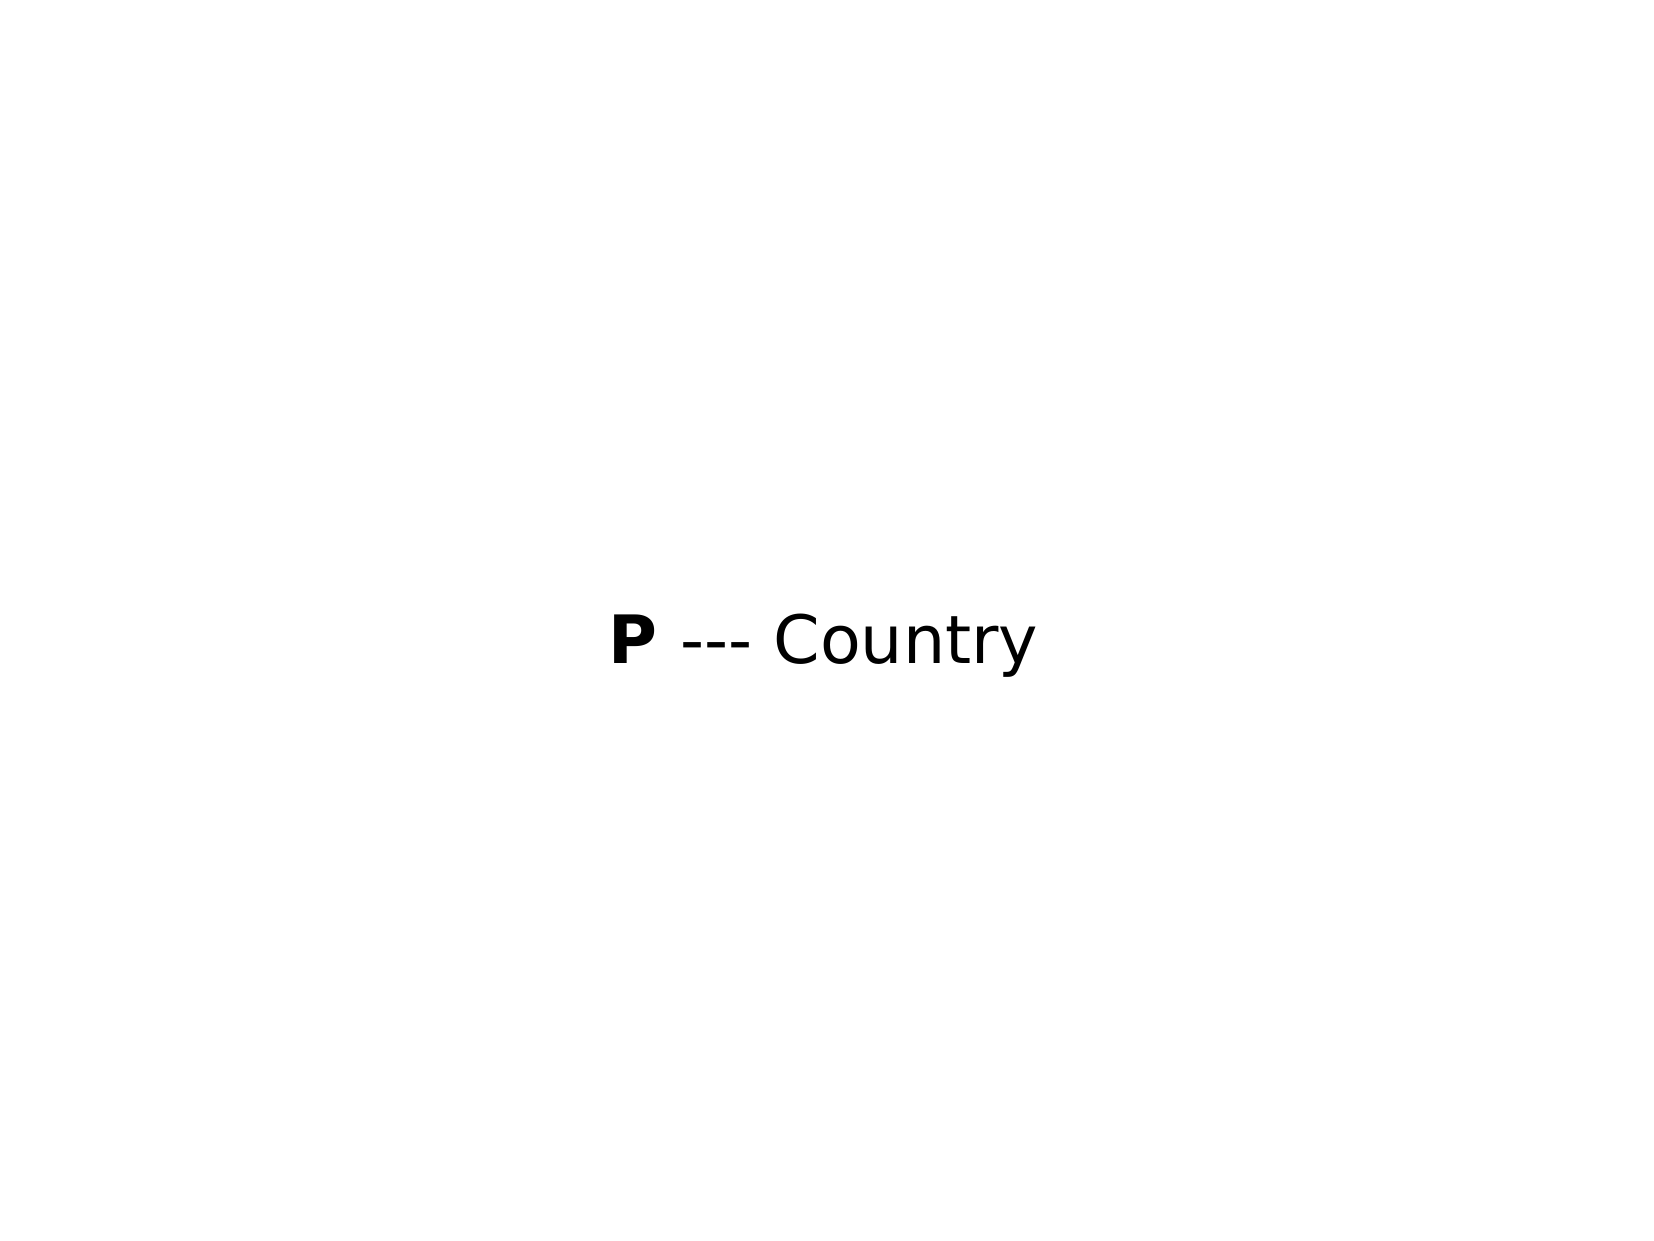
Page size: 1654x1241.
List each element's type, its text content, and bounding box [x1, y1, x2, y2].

subtitle P --- Country [82, 290, 1565, 1010]
